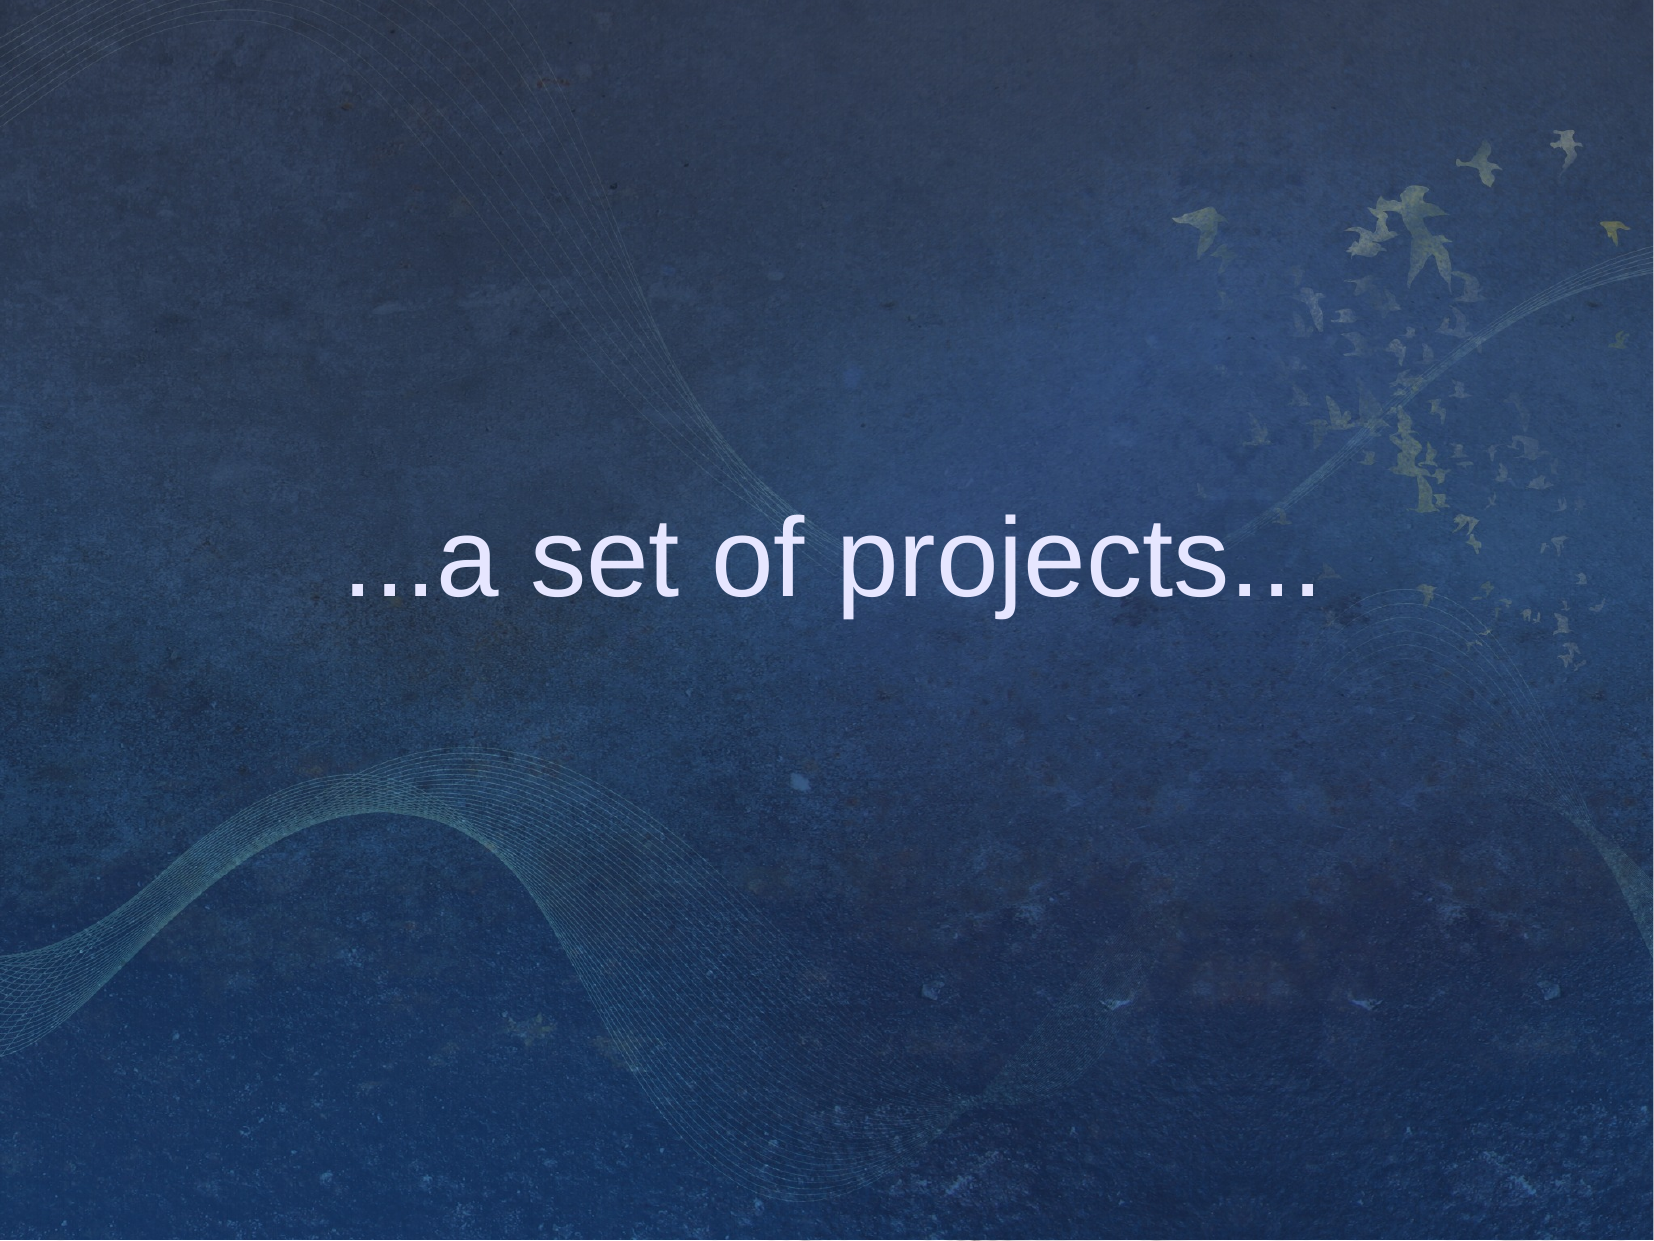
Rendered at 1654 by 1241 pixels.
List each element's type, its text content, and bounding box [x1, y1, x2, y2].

subtitle ...a set of projects... [89, 100, 1578, 1015]
picture [0, 0, 1654, 1241]
